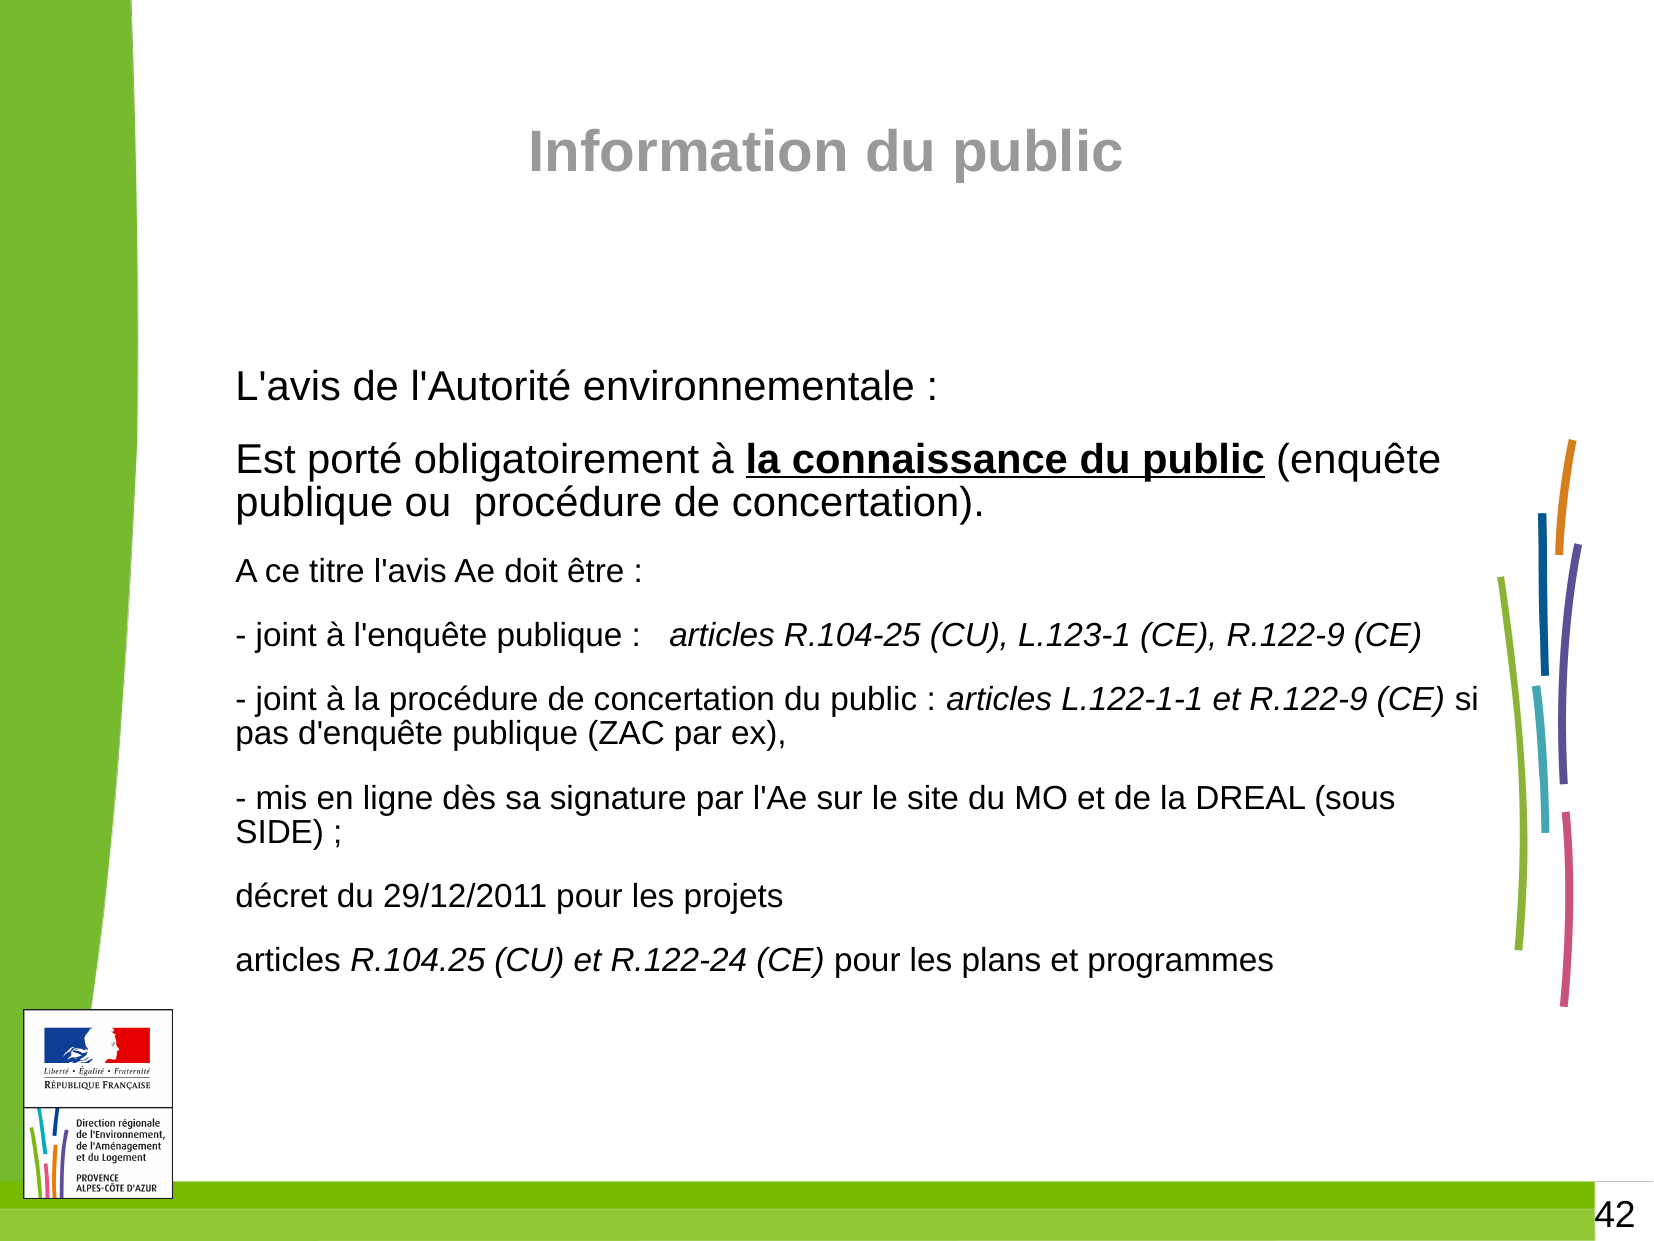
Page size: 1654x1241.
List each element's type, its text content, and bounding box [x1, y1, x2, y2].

picture [0, 0, 1654, 1241]
title Information du public [82, 49, 1571, 257]
list L'avis de l'Autorité environnementale : Est porté obligatoirement à la connaissance du public (enquête publique ou procédure de concertation). A ce titre l'avis Ae doit être : - joint à l'enquête publique : articles R.104-25 (CU), L.123-1 (CE), R.122-9 (CE) - joint à la procédure de concertation du public : articles L.122-1-1 et R.122-9 (CE) si pas d'enquête publique (ZAC par ex), - mis en ligne dès sa signature par l'Ae sur le site du MO et de la DREAL (sous SIDE) ; décret du 29/12/2011 pour les projets articles R.104.25 (CU) et R.122-24 (CE) pour les plans et programmes [179, 290, 1509, 1010]
